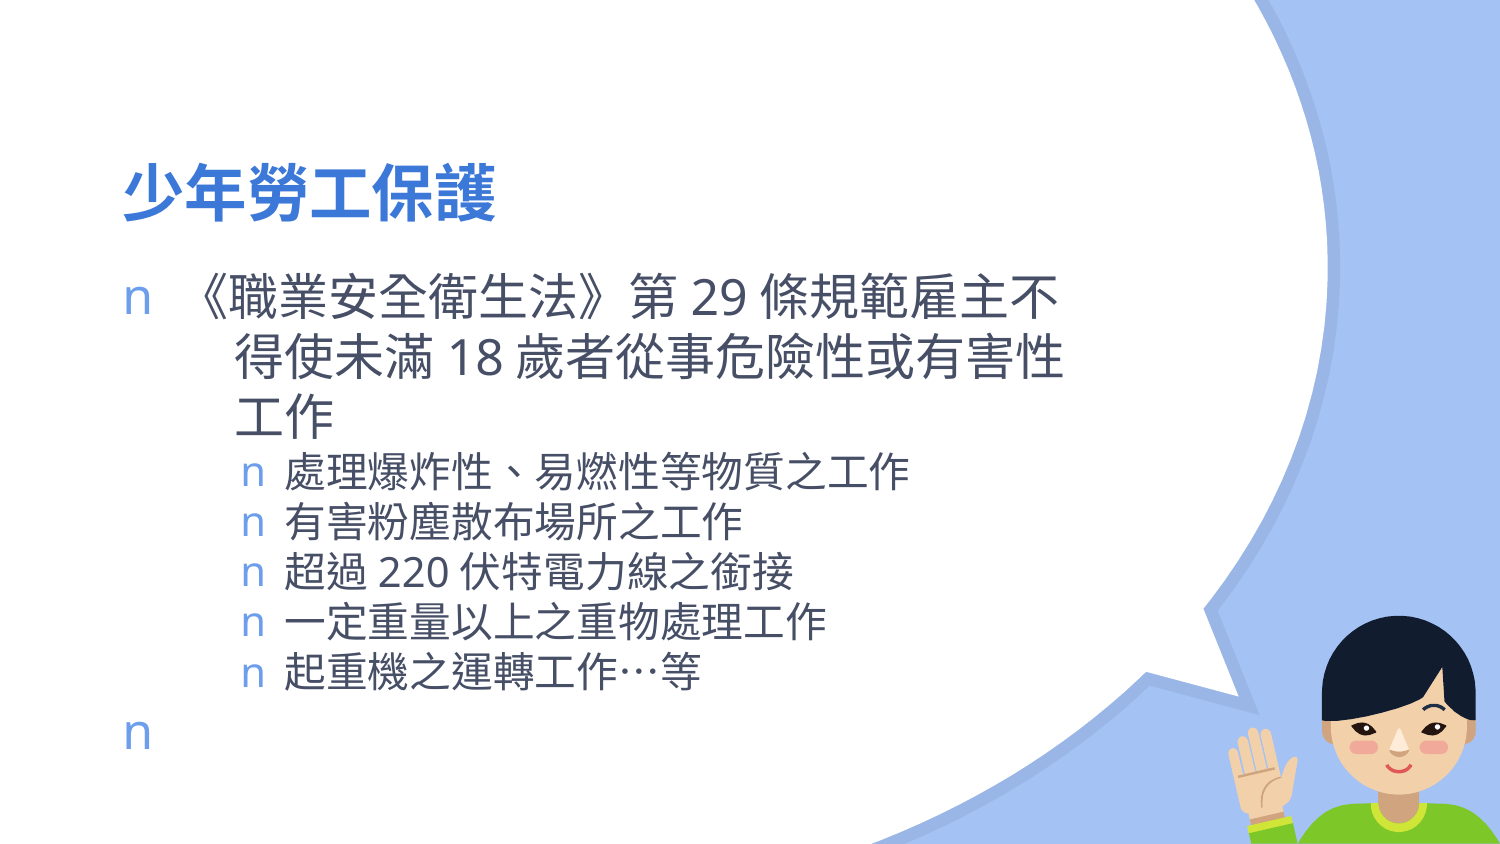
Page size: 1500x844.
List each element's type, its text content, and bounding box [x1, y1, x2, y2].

list 《職業安全衛生法》第29條規範雇主不得使未滿18歲者從事危險性或有害性工作 處理爆炸性、易燃性等物質之工作 有害粉塵散布場所之工作 超過220伏特電力線之銜接 一定重量以上之重物處理工作 起重機之運轉工作…等 [107, 250, 1105, 782]
title 少年勞工保護 [107, 121, 1087, 244]
text_box [1228, 615, 1500, 844]
